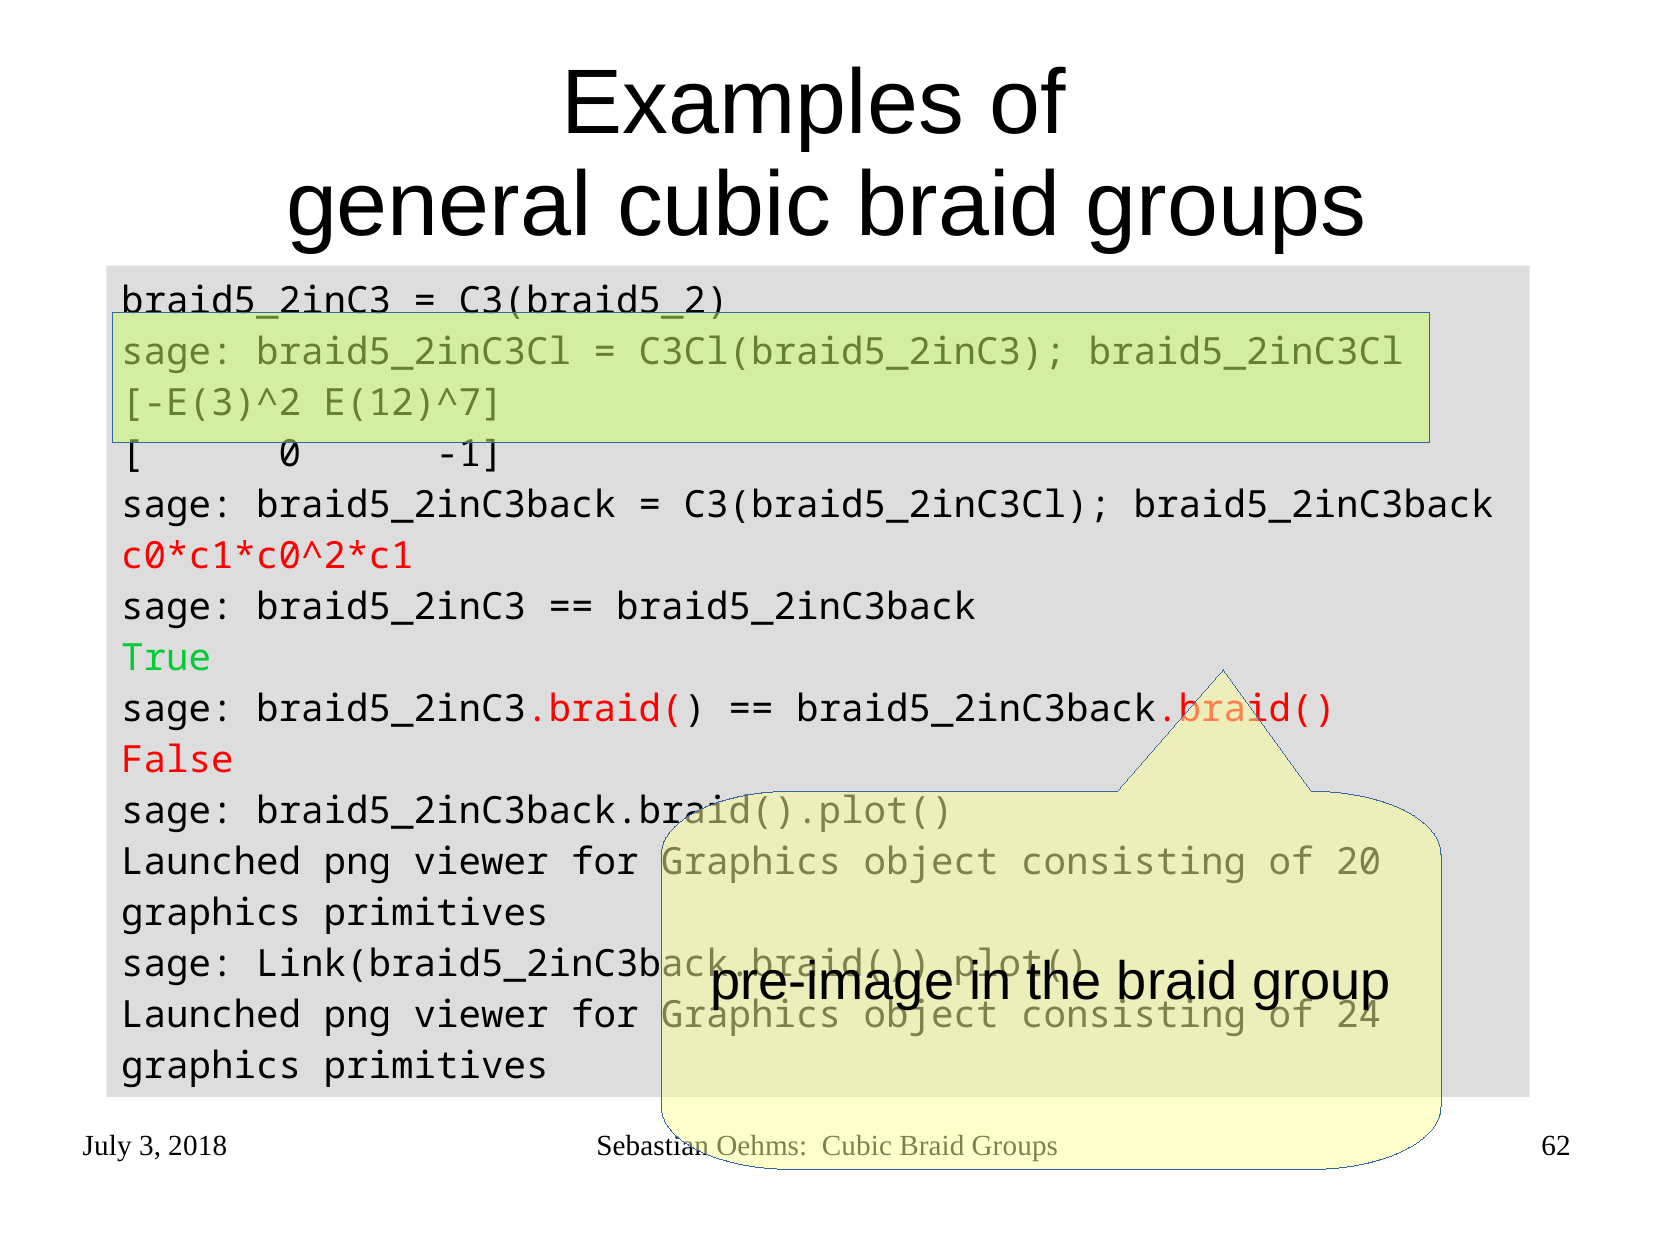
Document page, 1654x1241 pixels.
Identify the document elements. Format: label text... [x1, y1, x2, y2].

text_box pre-image in the braid group [661, 669, 1442, 1170]
text_box braid5_2inC3 = C3(braid5_2) sage: braid5_2inC3Cl = C3Cl(braid5_2inC3); braid5_2inC3Cl [-E(3)^2 E(12)^7] [ 0 -1] sage: braid5_2inC3back = C3(braid5_2inC3Cl); braid5_2inC3back c0*c1*c0^2*c1 sage: braid5_2inC3 == braid5_2inC3back True sage: braid5_2inC3.braid() == braid5_2inC3back.braid() False sage: braid5_2inC3back.braid().plot() Launched png viewer for Graphics object consisting of 20 graphics primitives sage: Link(braid5_2inC3back.braid()).plot() Launched png viewer for Graphics object consisting of 24 graphics primitives [106, 265, 1530, 1051]
title Examples of general cubic braid groups [82, 49, 1571, 257]
text_box [112, 312, 1430, 443]
